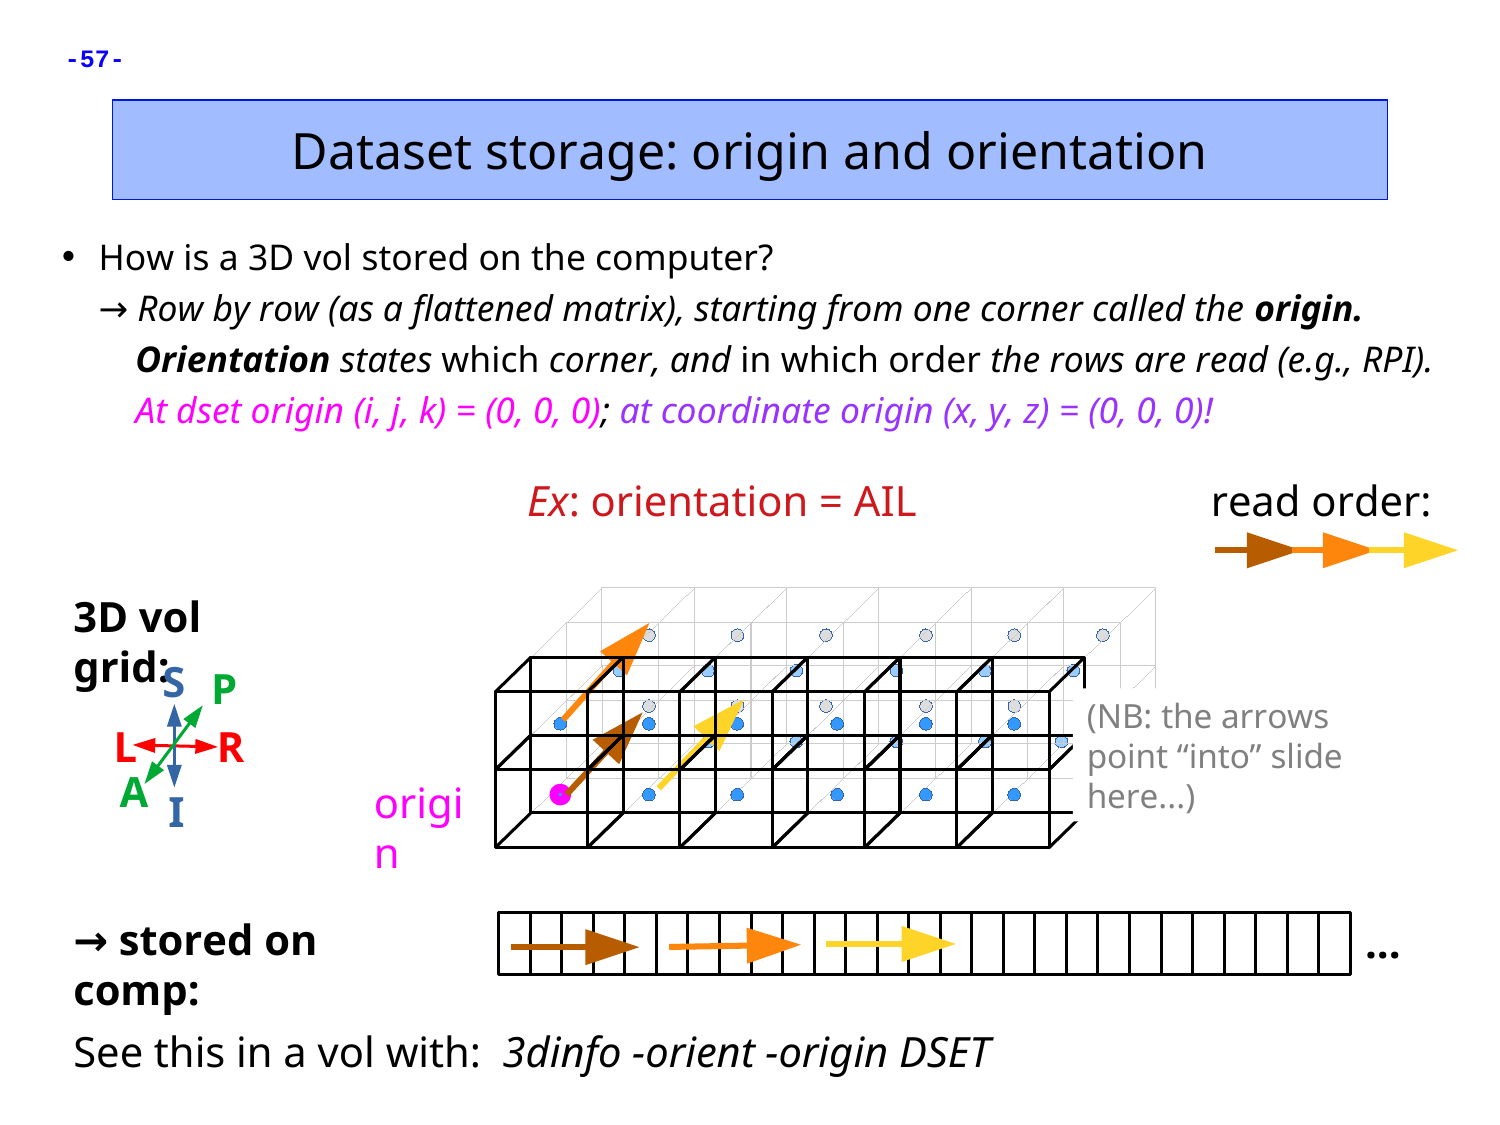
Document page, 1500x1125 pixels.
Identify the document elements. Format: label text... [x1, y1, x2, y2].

text_box [978, 737, 987, 743]
text_box How is a 3D vol stored on the computer? → Row by row (as a flattened matrix), starting from one corner called the origin. Orientation states which corner, and in which order the rows are read (e.g., RPI). At dset origin (i, j, k) = (0, 0, 0); at coordinate origin (x, y, z) = (0, 0, 0)! [46, 226, 1489, 376]
text_box [789, 737, 802, 743]
text_box L [98, 713, 151, 779]
text_box [1008, 701, 1021, 713]
text_box [642, 717, 656, 731]
text_box See this in a vol with: 3dinfo -orient -origin DSET [58, 1018, 1432, 1084]
text_box [919, 701, 933, 713]
text_box [643, 628, 656, 642]
text_box R [202, 713, 254, 779]
text_box [553, 717, 567, 731]
text_box I [153, 778, 209, 844]
text_box [613, 667, 622, 677]
text_box read order: [1196, 466, 1458, 539]
text_box [702, 666, 714, 677]
text_box [830, 788, 844, 801]
text_box A [104, 758, 157, 824]
text_box P [198, 655, 248, 721]
text_box [830, 717, 844, 731]
text_box [919, 628, 933, 642]
text_box [1007, 788, 1021, 801]
text_box [919, 788, 933, 801]
text_box → stored on comp: [58, 906, 470, 1018]
text_box [1007, 717, 1021, 731]
text_box [1069, 666, 1080, 677]
text_box [819, 701, 833, 713]
text_box [1096, 628, 1110, 642]
text_box [731, 717, 744, 731]
text_box [731, 628, 744, 642]
text_box [642, 788, 656, 801]
text_box 3D vol grid: [58, 583, 320, 649]
text_box [890, 666, 898, 677]
text_box origin [359, 769, 494, 835]
text_box [792, 666, 803, 677]
text_box Dataset storage: origin and orientation [112, 99, 1388, 200]
text_box [819, 628, 833, 642]
text_box (NB: the arrows point “into” slide here...) [1072, 688, 1426, 782]
text_box ... [1350, 909, 1456, 975]
text_box [979, 666, 991, 677]
text_box [1007, 628, 1021, 642]
text_box Ex: orientation = AIL [512, 466, 1026, 542]
text_box [730, 788, 744, 801]
text_box [642, 701, 656, 713]
text_box [1055, 744, 1068, 748]
text_box [919, 717, 933, 731]
text_box [739, 702, 744, 712]
text_box [1055, 737, 1063, 743]
text_box S [147, 648, 203, 714]
text_box [553, 788, 567, 801]
